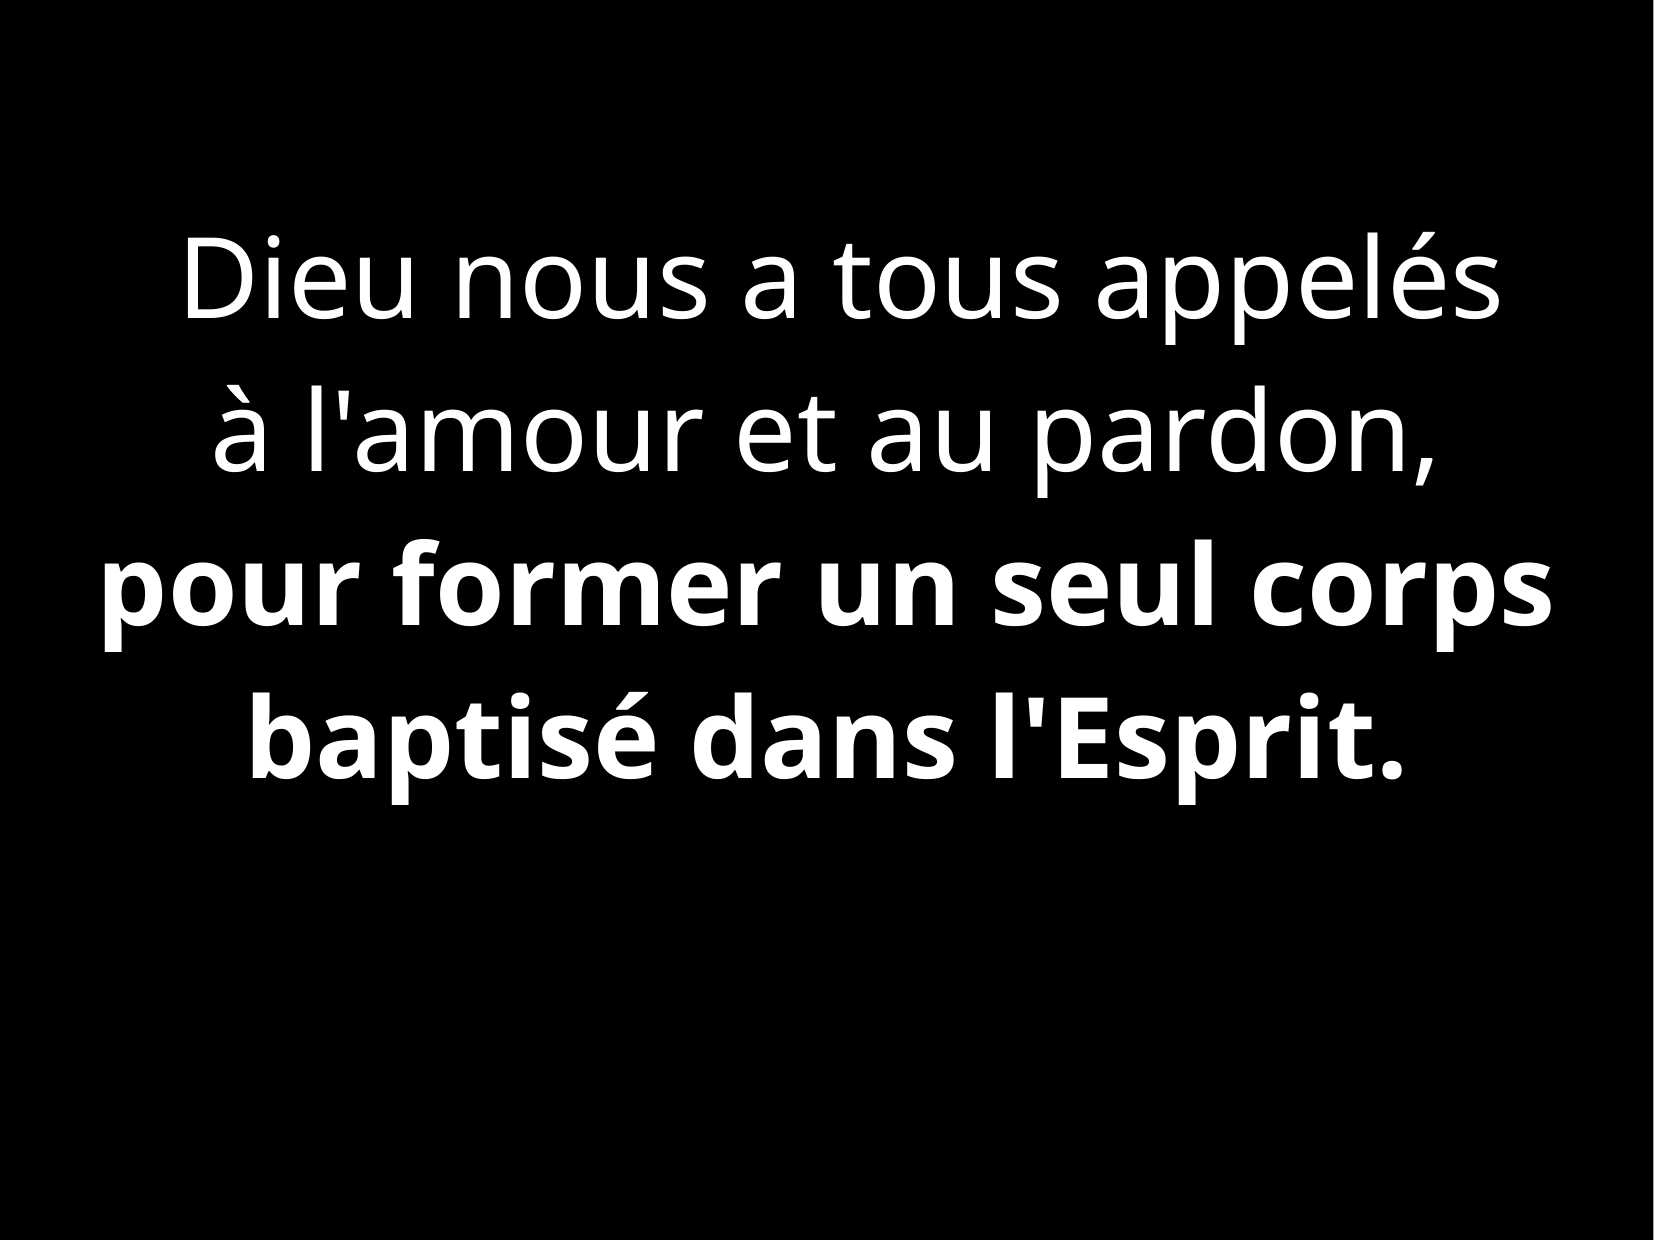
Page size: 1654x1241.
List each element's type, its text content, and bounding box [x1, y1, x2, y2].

list Dieu nous a tous appelés à l'amour et au pardon, pour former un seul corps baptisé dans l'Esprit. [29, 45, 1625, 1241]
